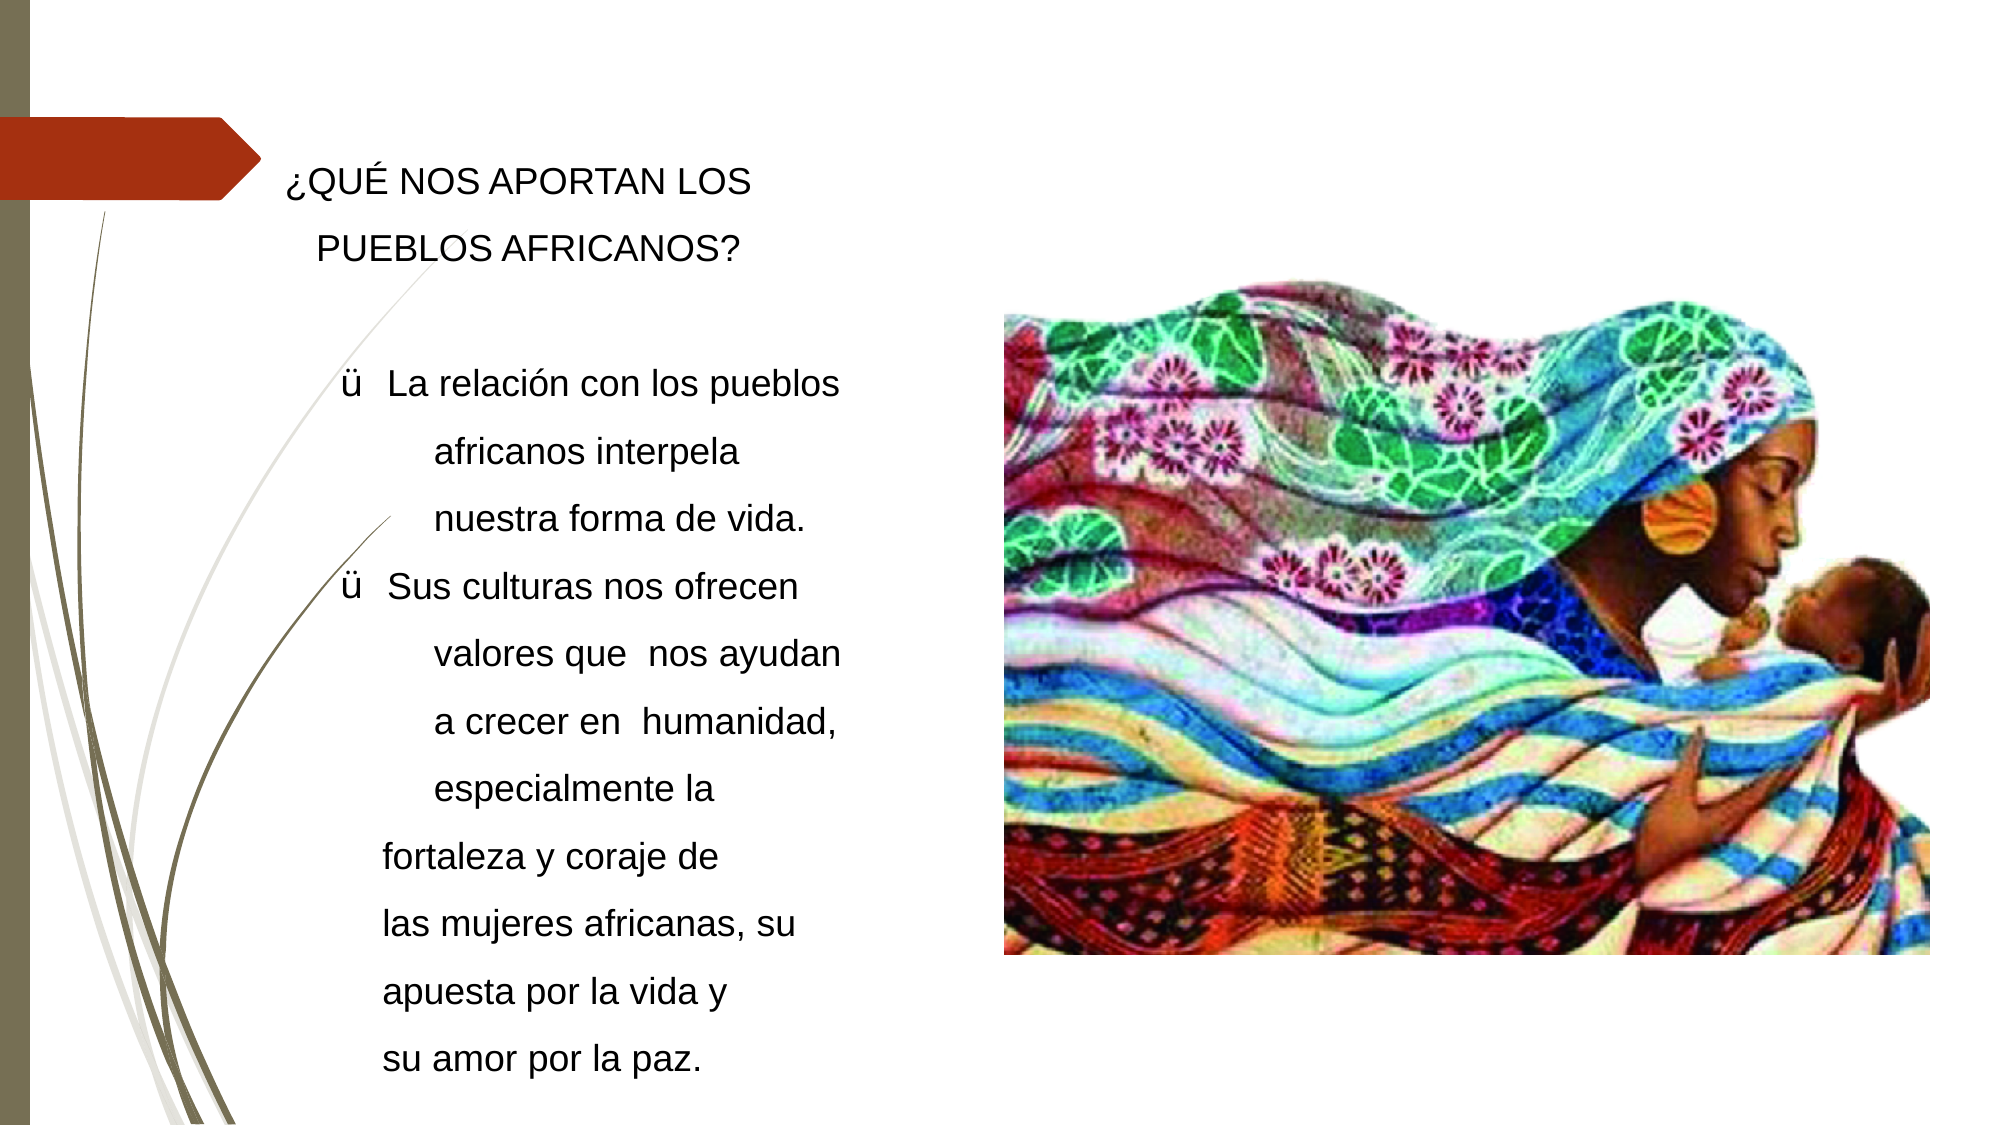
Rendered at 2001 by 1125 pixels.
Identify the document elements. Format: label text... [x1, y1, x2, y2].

picture [1003, 239, 1930, 955]
text_box ¿QUÉ NOS APORTAN LOS PUEBLOS AFRICANOS? La relación con los pueblos africanos interpela nuestra forma de vida. Sus culturas nos ofrecen valores que nos ayudan a crecer en humanidad, especialmente la fortaleza y coraje de las mujeres africanas, su apuesta por la vida y su amor por la paz. [175, 127, 865, 1087]
